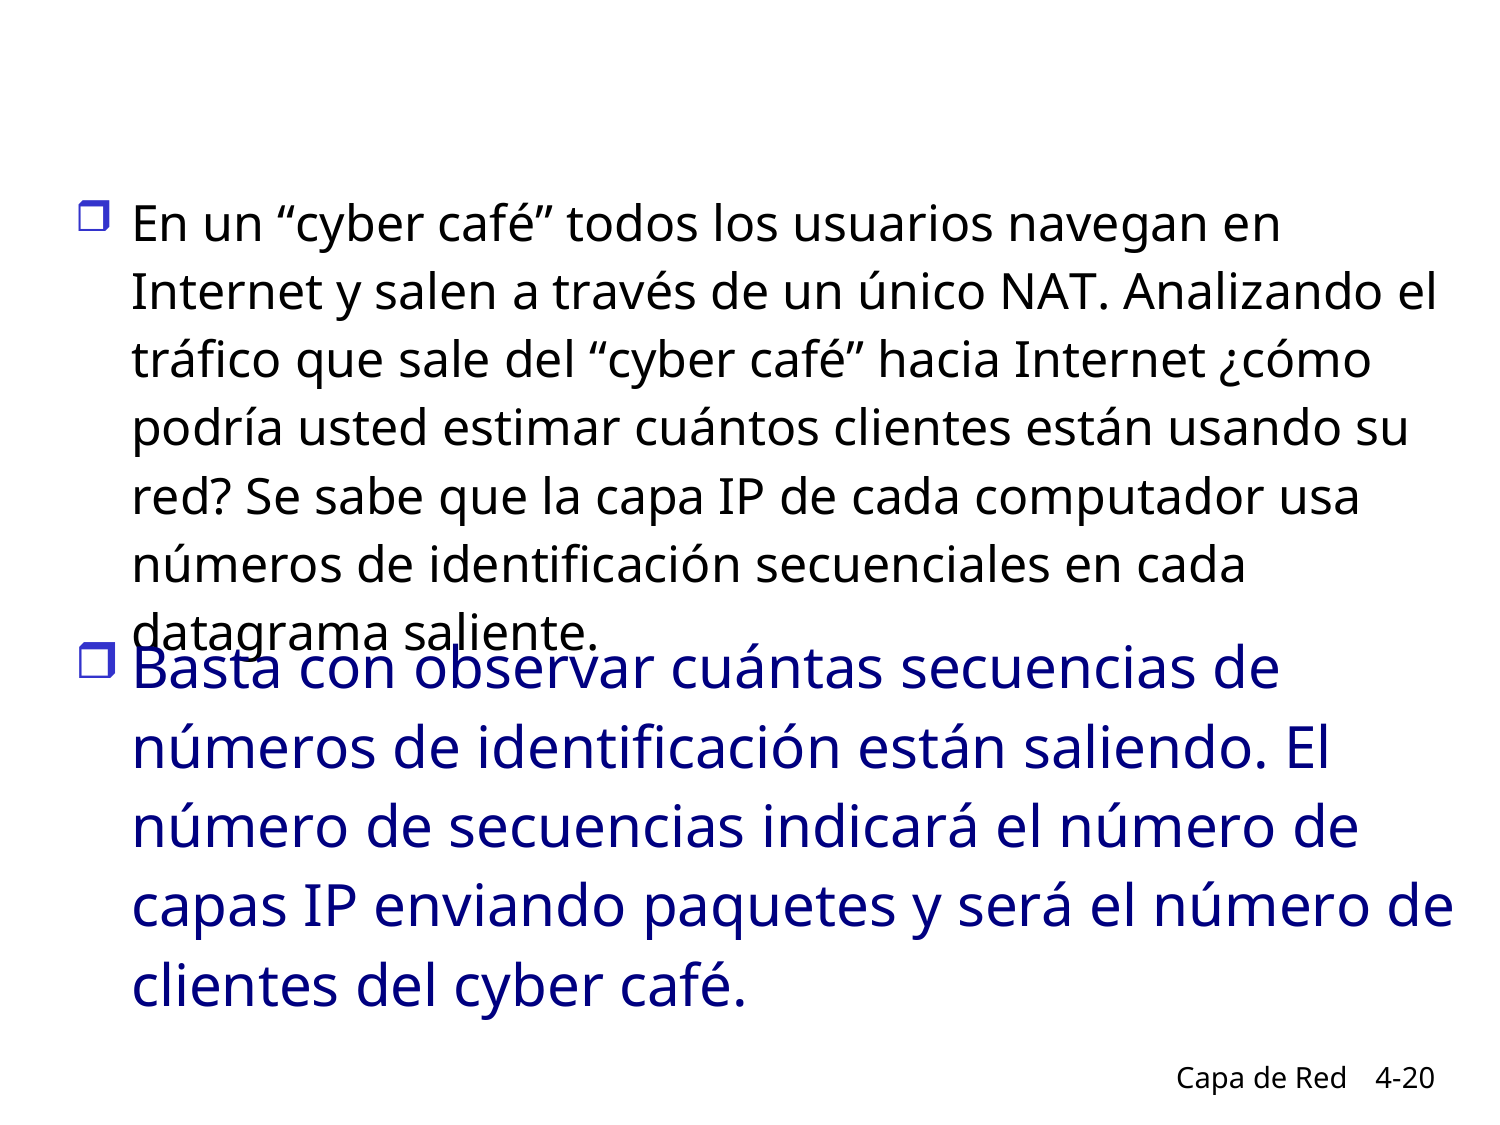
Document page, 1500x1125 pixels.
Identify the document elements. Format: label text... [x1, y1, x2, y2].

list En un “cyber café” todos los usuarios navegan en Internet y salen a través de un único NAT. Analizando el tráfico que sale del “cyber café” hacia Internet ¿cómo podría usted estimar cuántos clientes están usando su red? Se sabe que la capa IP de cada computador usa números de identificación secuenciales en cada datagrama saliente. [75, 187, 1463, 589]
list Basta con observar cuántas secuencias de números de identificación están saliendo. El número de secuencias indicará el número de capas IP enviando paquetes y será el número de clientes del cyber café. [75, 626, 1463, 1028]
